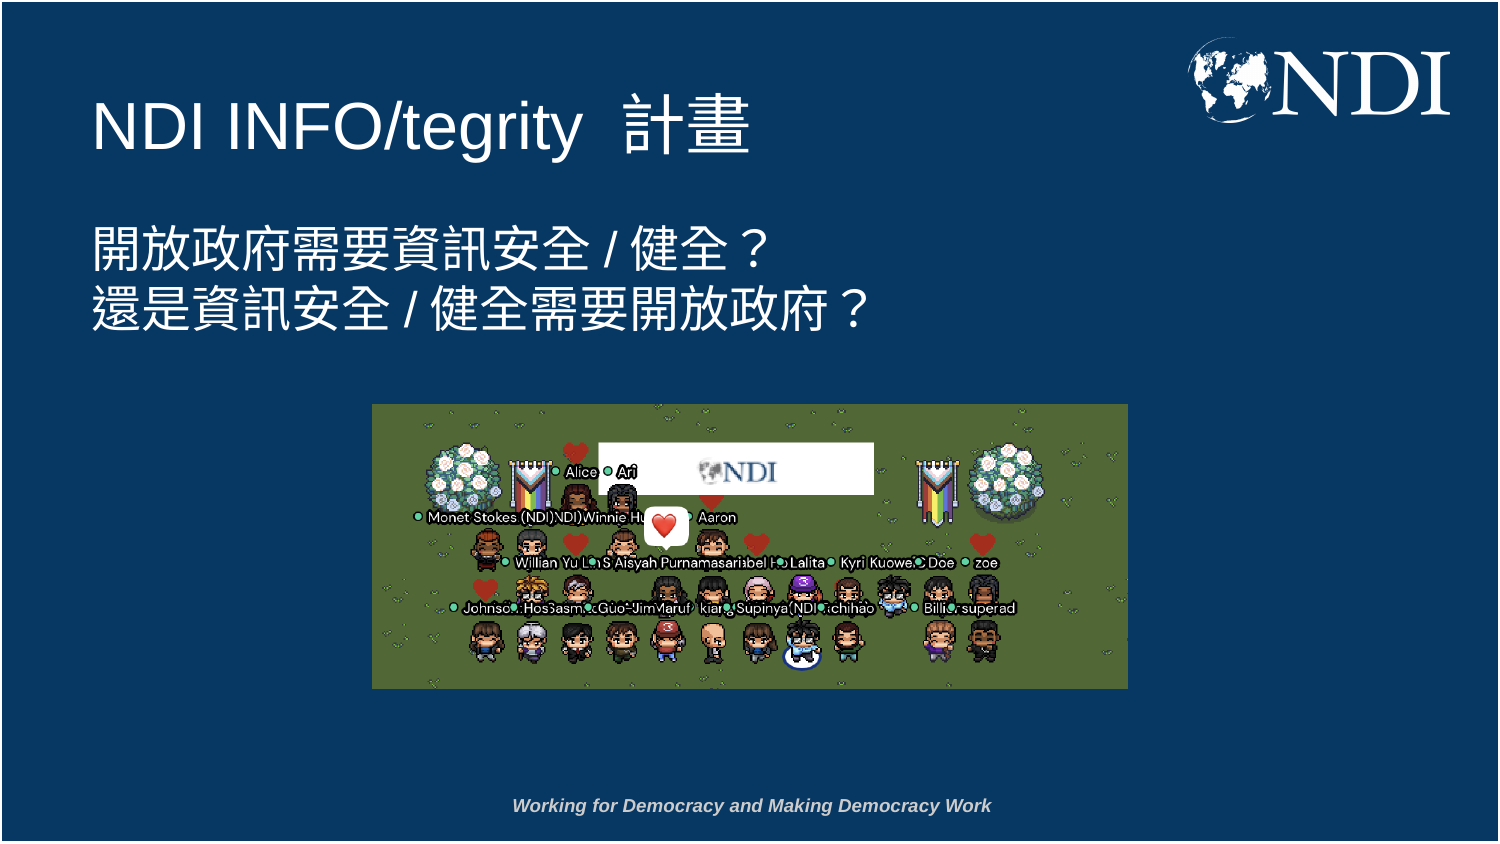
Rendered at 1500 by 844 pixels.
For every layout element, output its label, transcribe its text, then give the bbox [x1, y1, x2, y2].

text_box 開放政府需要資訊安全/健全？ 還是資訊安全/健全需要開放政府？ [76, 208, 995, 347]
picture [1187, 37, 1450, 123]
picture [372, 404, 1128, 689]
title NDI INFO/tegrity 計畫 [76, 68, 1095, 178]
